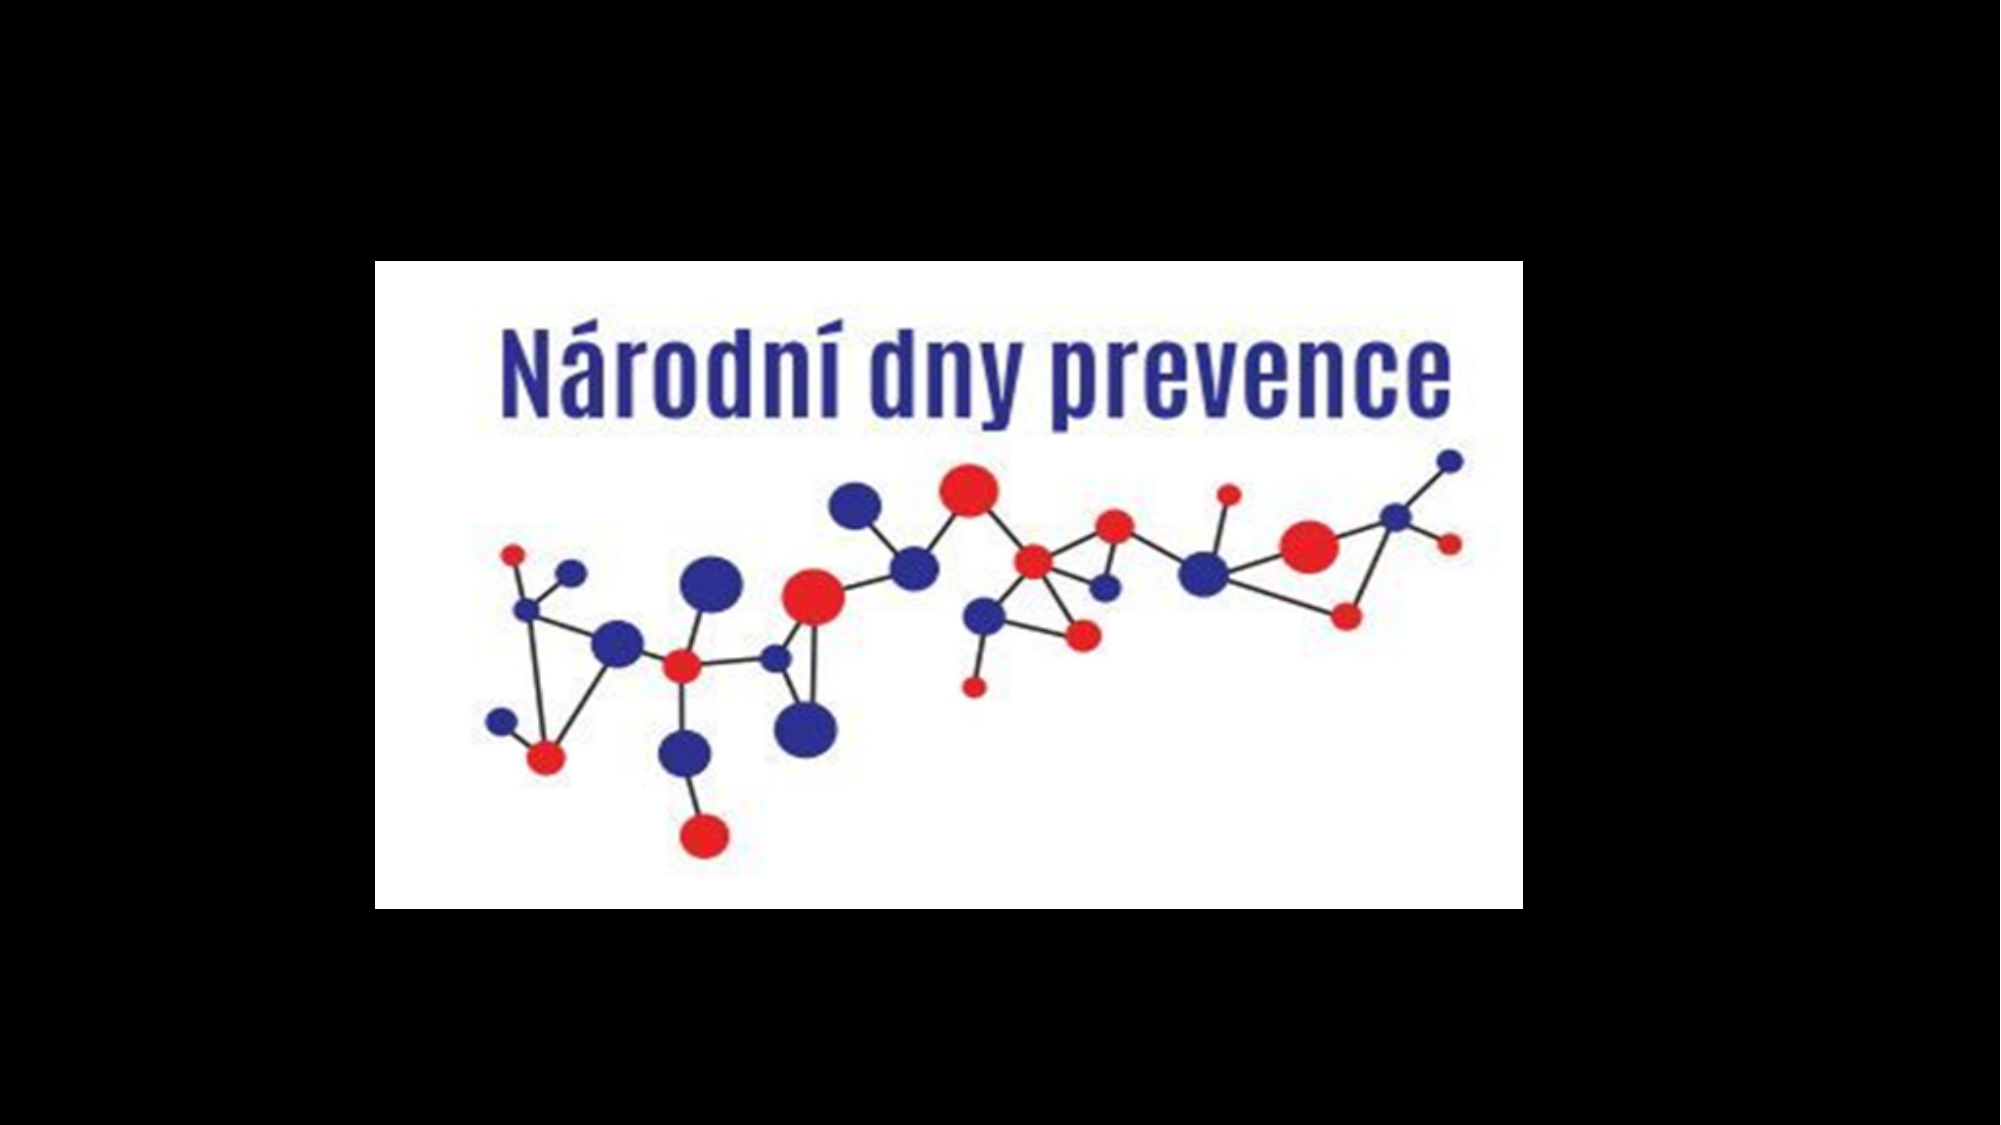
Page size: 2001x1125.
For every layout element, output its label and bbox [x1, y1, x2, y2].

picture [375, 261, 1523, 910]
